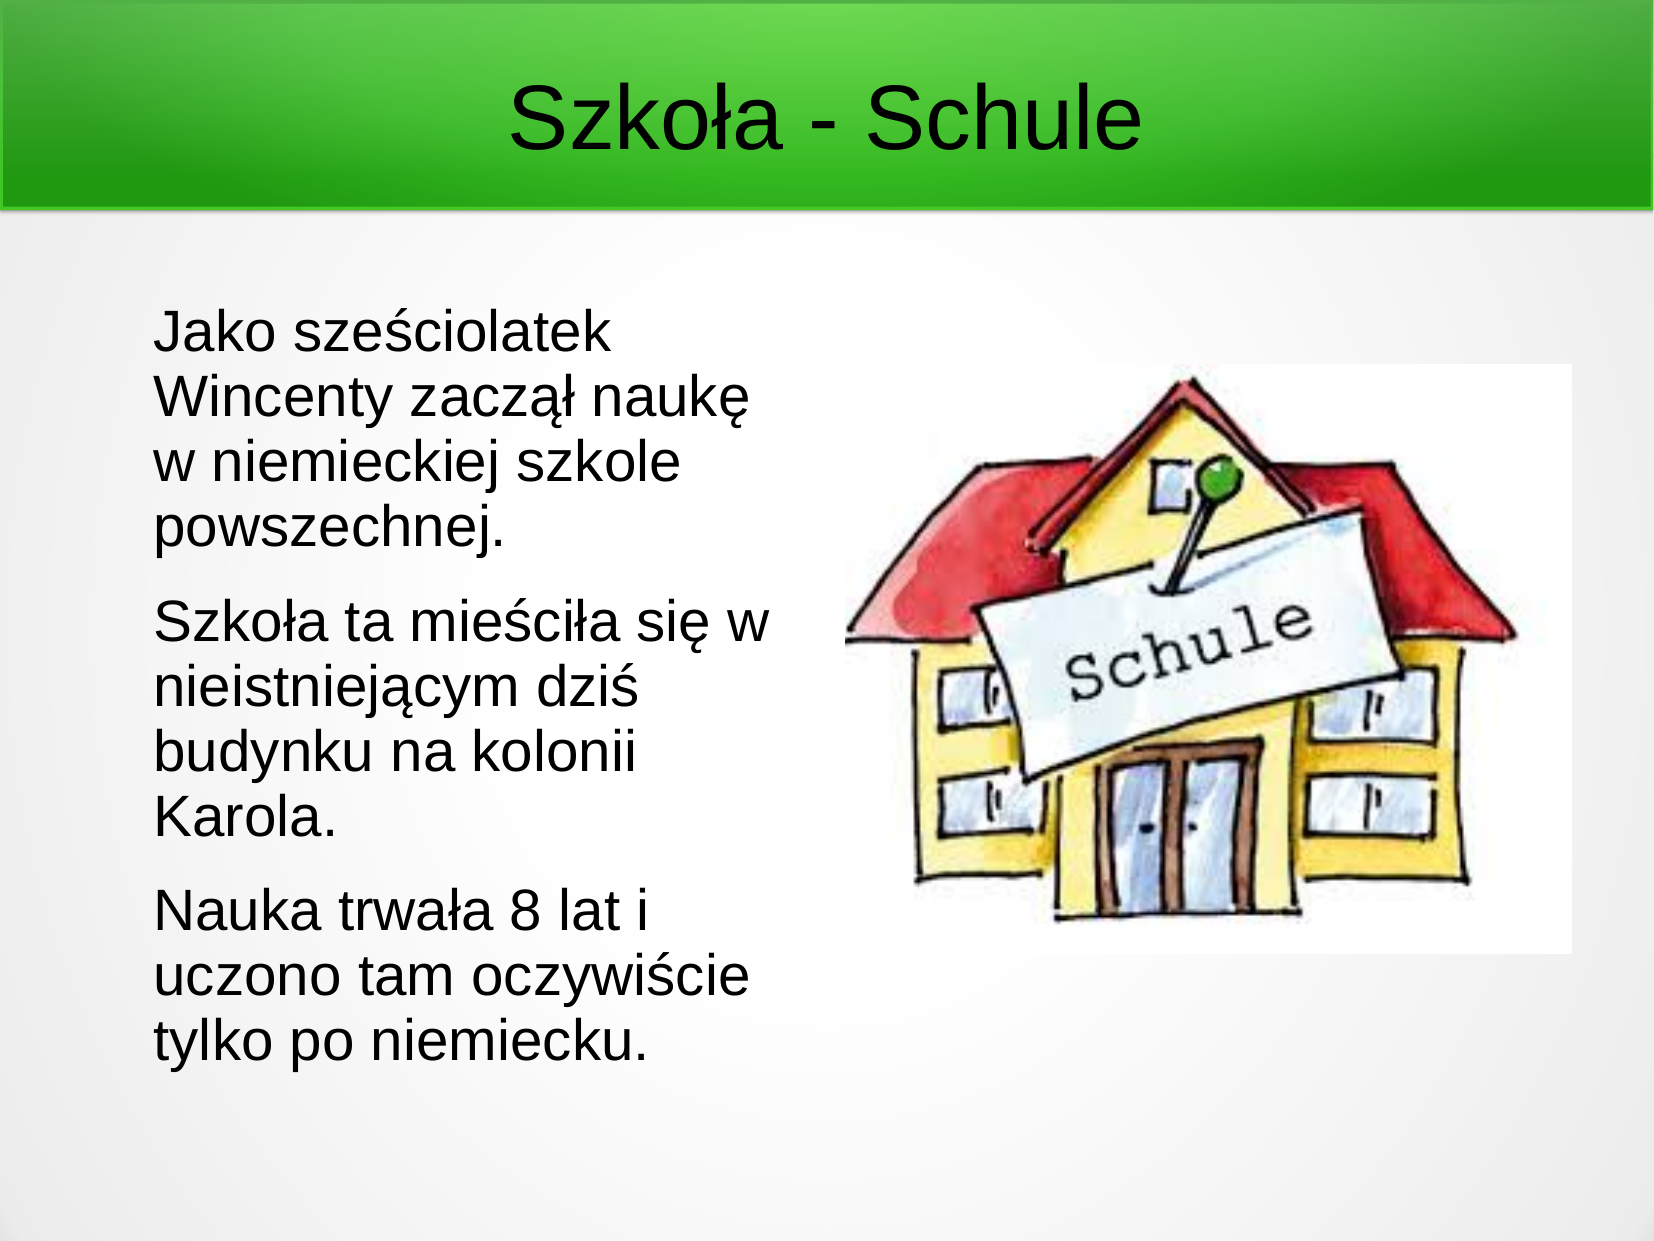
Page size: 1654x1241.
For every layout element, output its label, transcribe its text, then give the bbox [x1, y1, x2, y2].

picture [845, 364, 1572, 954]
list Jako sześciolatek Wincenty zaczął naukę w niemieckiej szkole powszechnej. Szkoła ta mieściła się w nieistniejącym dziś budynku na kolonii Karola. Nauka trwała 8 lat i uczono tam oczywiście tylko po niemiecku. [82, 299, 809, 1019]
title Szkoła - Schule [82, 47, 1571, 189]
